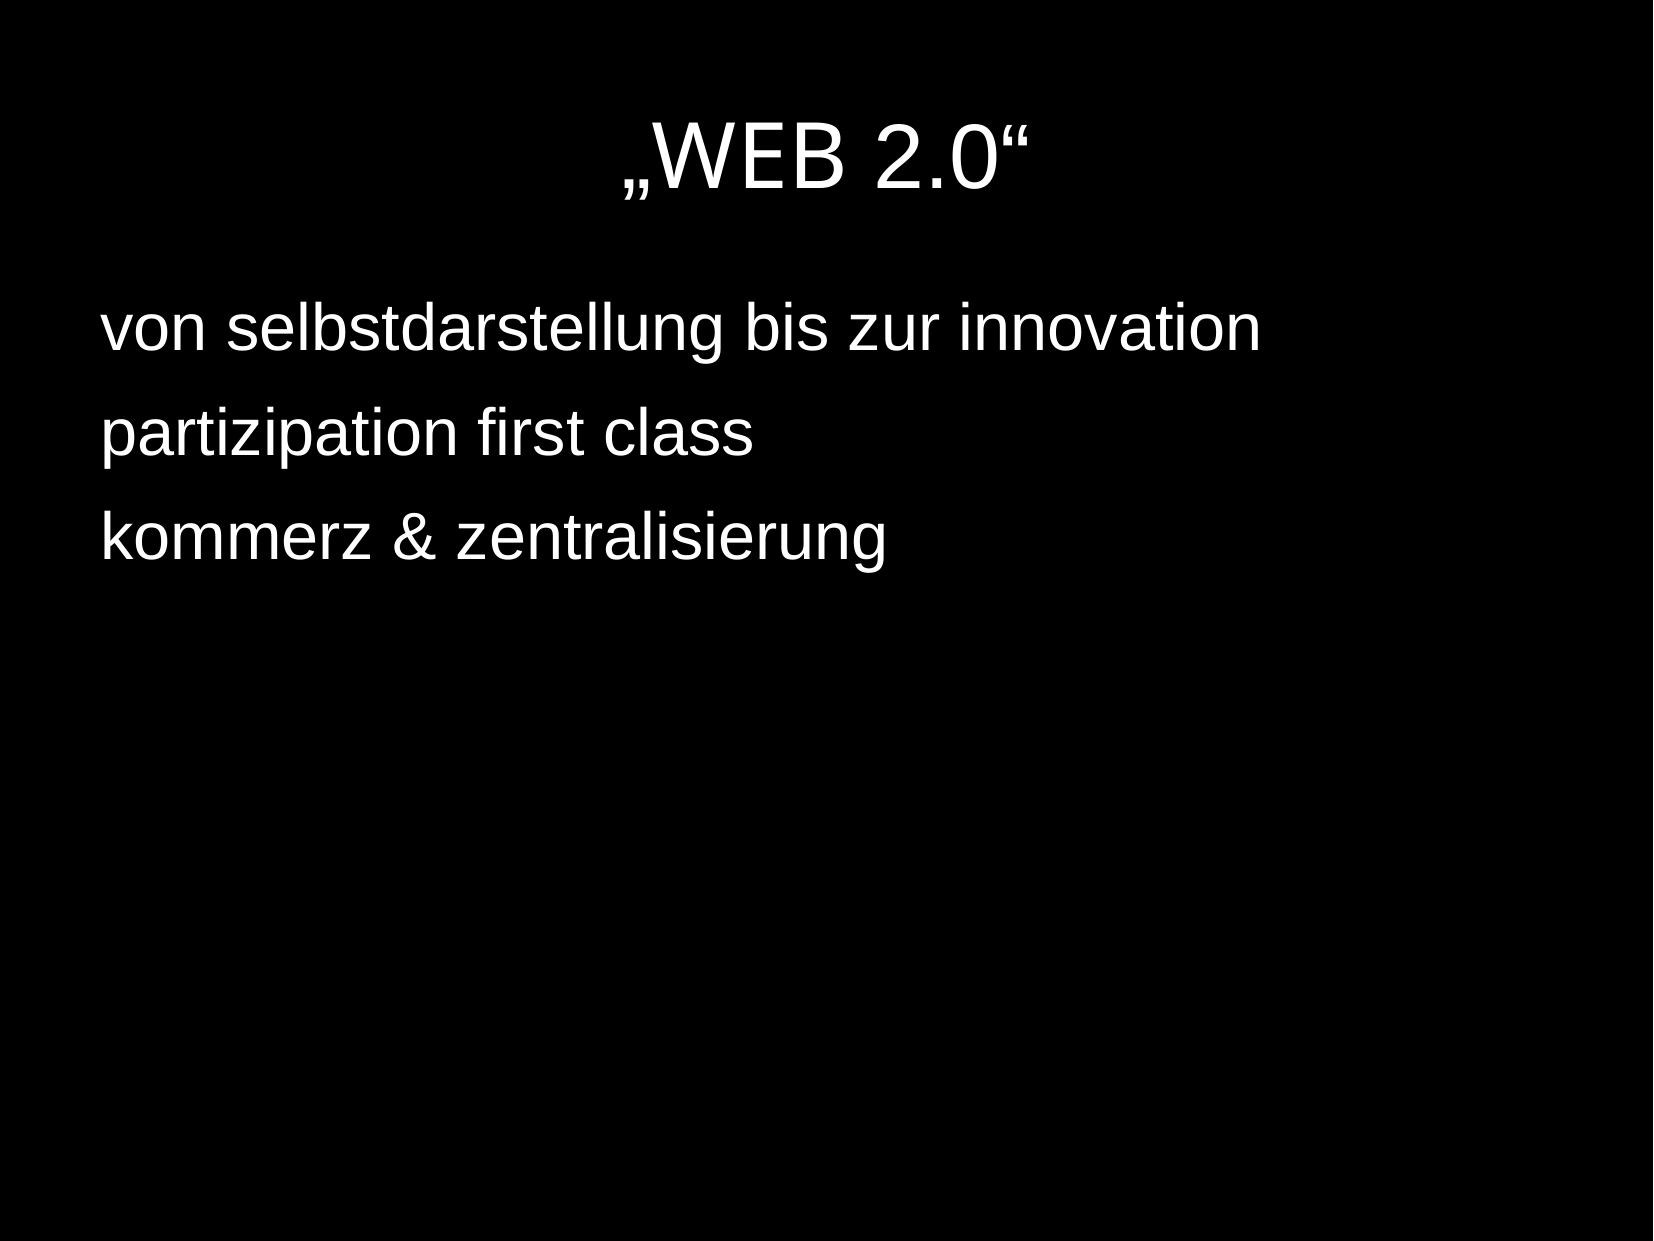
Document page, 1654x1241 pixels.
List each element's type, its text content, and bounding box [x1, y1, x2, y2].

list von selbstdarstellung bis zur innovation partizipation first class kommerz & zentralisierung [82, 290, 1571, 1201]
title „WEB 2.0“ [82, 49, 1571, 257]
